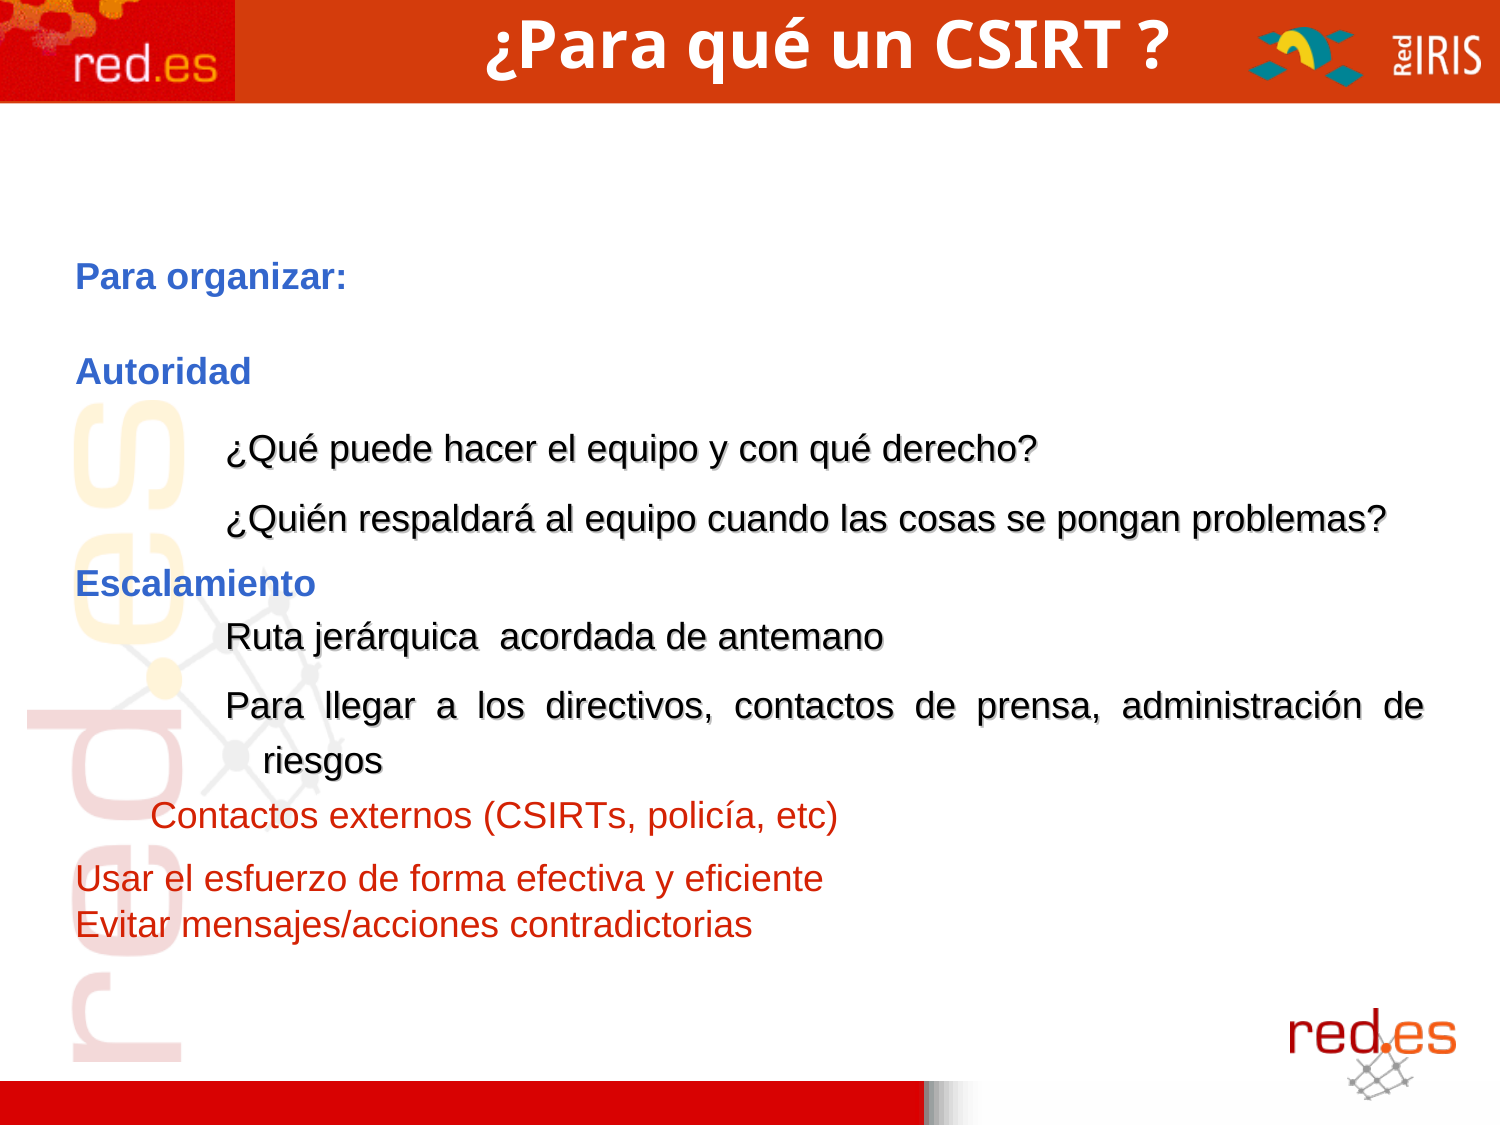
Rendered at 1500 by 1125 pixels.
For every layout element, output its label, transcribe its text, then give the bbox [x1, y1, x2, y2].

picture [0, 1008, 1500, 1125]
picture [0, 0, 235, 101]
picture [27, 400, 345, 1062]
picture [1412, 27, 1481, 87]
list Para organizar: Autoridad ¿Qué puede hacer el equipo y con qué derecho? ¿Quién respaldará al equipo cuando las cosas se pongan problemas? Escalamiento Ruta jerárquica acordada de antemano Para llegar a los directivos, contactos de prensa, administración de riesgos Contactos externos (CSIRTs, policía, etc) Usar el esfuerzo de forma efectiva y eficiente Evitar mensajes/acciones contradictorias [75, 262, 1426, 1008]
title ¿Para qué un CSIRT ? [244, 0, 1412, 136]
